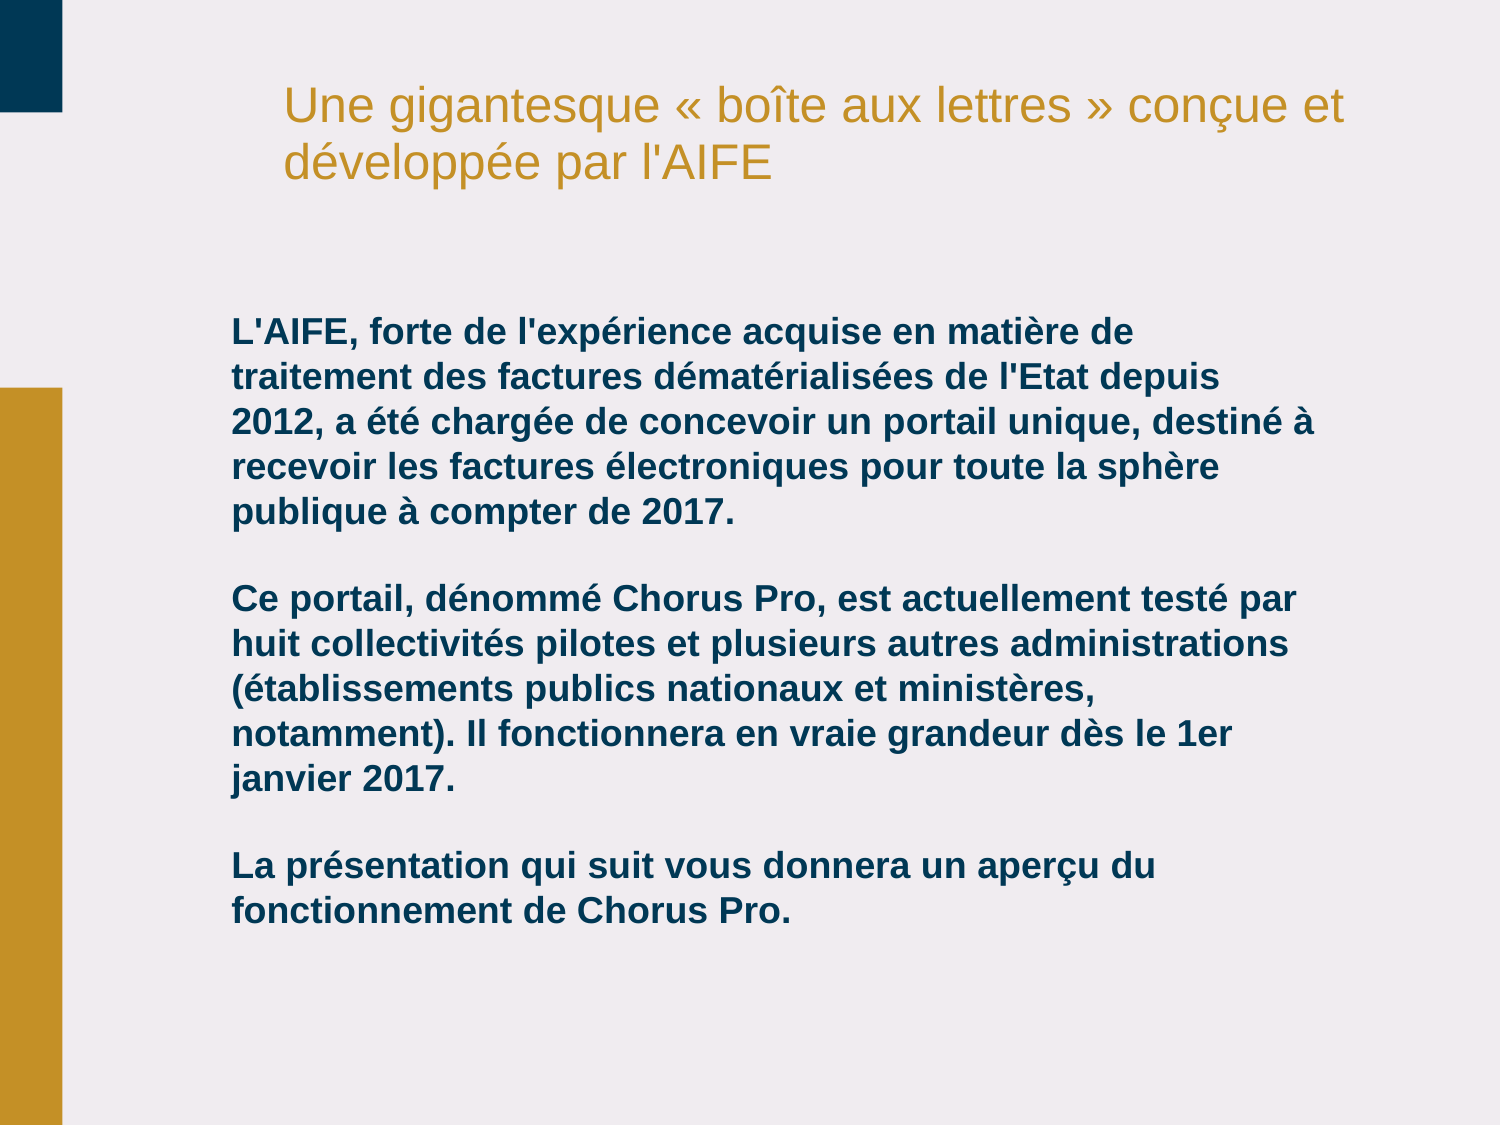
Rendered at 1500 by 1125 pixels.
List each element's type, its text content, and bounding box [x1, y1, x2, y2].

title Une gigantesque « boîte aux lettres » conçue et développée par l'AIFE [283, 77, 1440, 192]
list L'AIFE, forte de l'expérience acquise en matière de traitement des factures dématérialisées de l'Etat depuis 2012, a été chargée de concevoir un portail unique, destiné à recevoir les factures électroniques pour toute la sphère publique à compter de 2017. Ce portail, dénommé Chorus Pro, est actuellement testé par huit collectivités pilotes et plusieurs autres administrations (établissements publics nationaux et ministères, notamment). Il fonctionnera en vraie grandeur dès le 1er janvier 2017. La présentation qui suit vous donnera un aperçu du fonctionnement de Chorus Pro. [231, 307, 1323, 1125]
